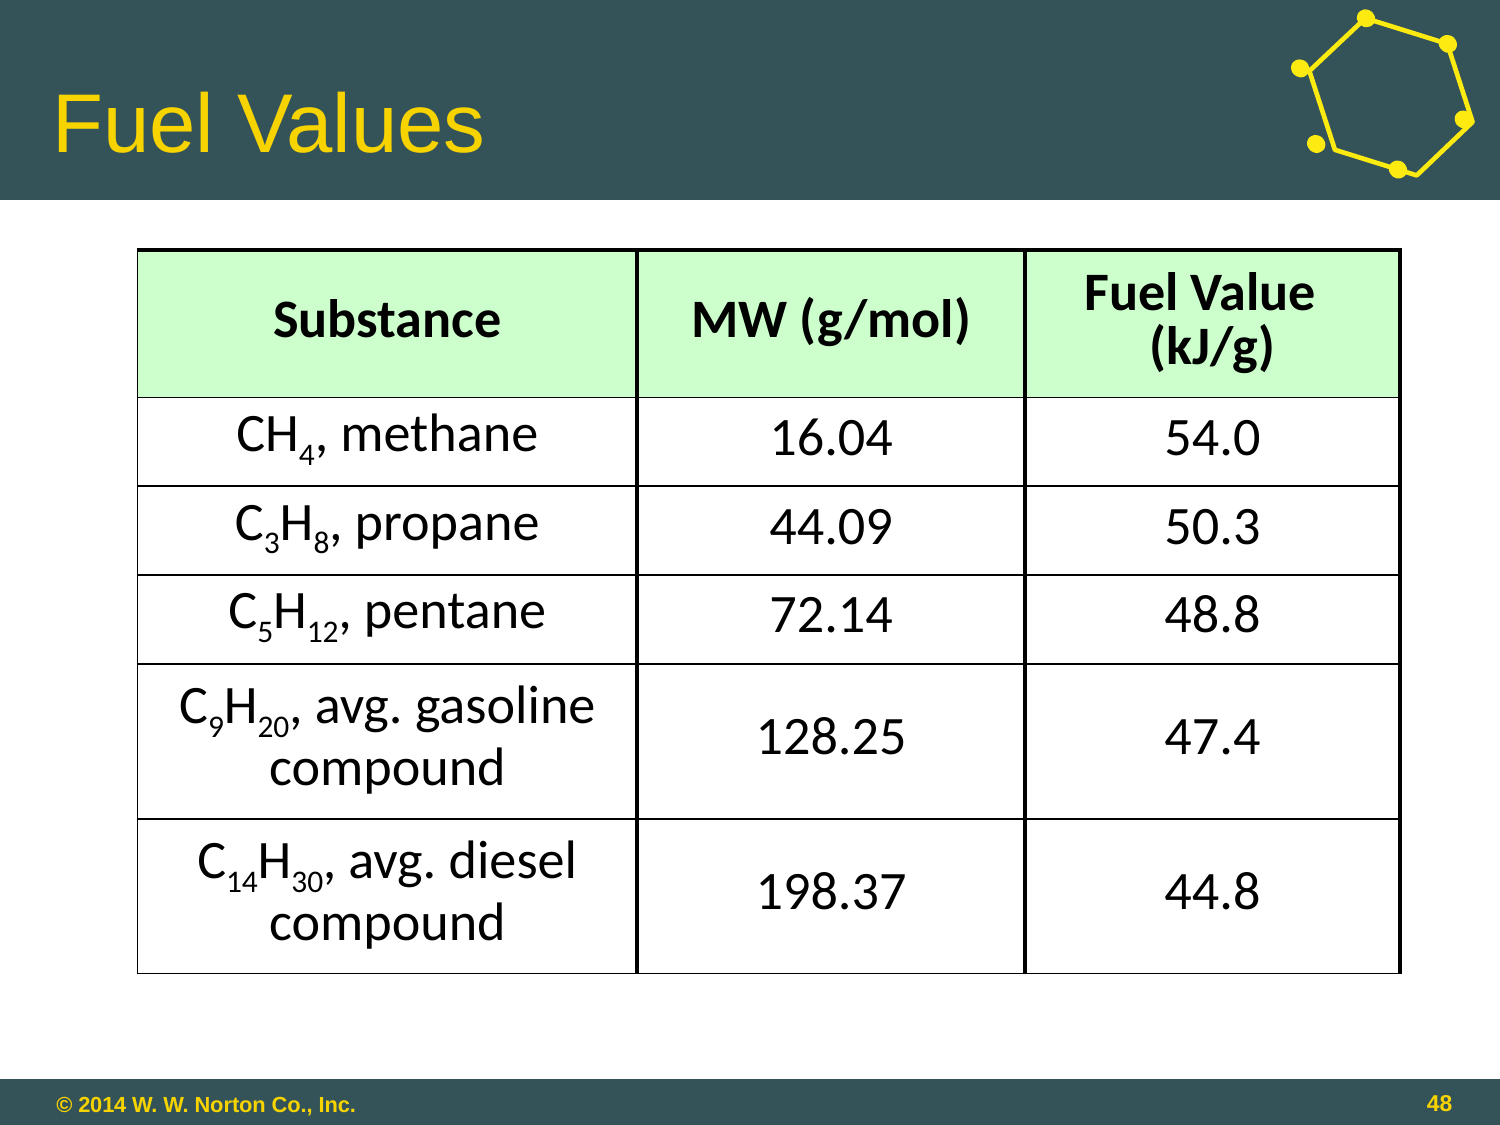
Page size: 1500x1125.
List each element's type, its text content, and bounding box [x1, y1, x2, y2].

table_cell 54.0 [1027, 398, 1398, 485]
table_cell CH4, methane [138, 398, 635, 485]
table_cell 16.04 [639, 398, 1023, 485]
table_cell 48.8 [1027, 576, 1398, 663]
table_header MW (g/mol) [639, 252, 1023, 397]
title Fuel Values [37, 24, 1313, 213]
table_header Substance [138, 252, 635, 397]
table_cell C9H20, avg. gasoline compound [138, 665, 635, 818]
table_cell 44.8 [1027, 820, 1398, 973]
table_cell C14H30, avg. diesel compound [138, 820, 635, 973]
table_cell 44.09 [639, 487, 1023, 574]
slide_number <number> [1408, 1085, 1468, 1120]
table_cell C5H12, pentane [138, 576, 635, 663]
table_cell 47.4 [1027, 665, 1398, 818]
table_cell 128.25 [639, 665, 1023, 818]
table_header Fuel Value (kJ/g) [1027, 252, 1398, 397]
table_cell C3H8, propane [138, 487, 635, 574]
table_cell 198.37 [639, 820, 1023, 973]
table_cell 72.14 [639, 576, 1023, 663]
table_cell 50.3 [1027, 487, 1398, 574]
